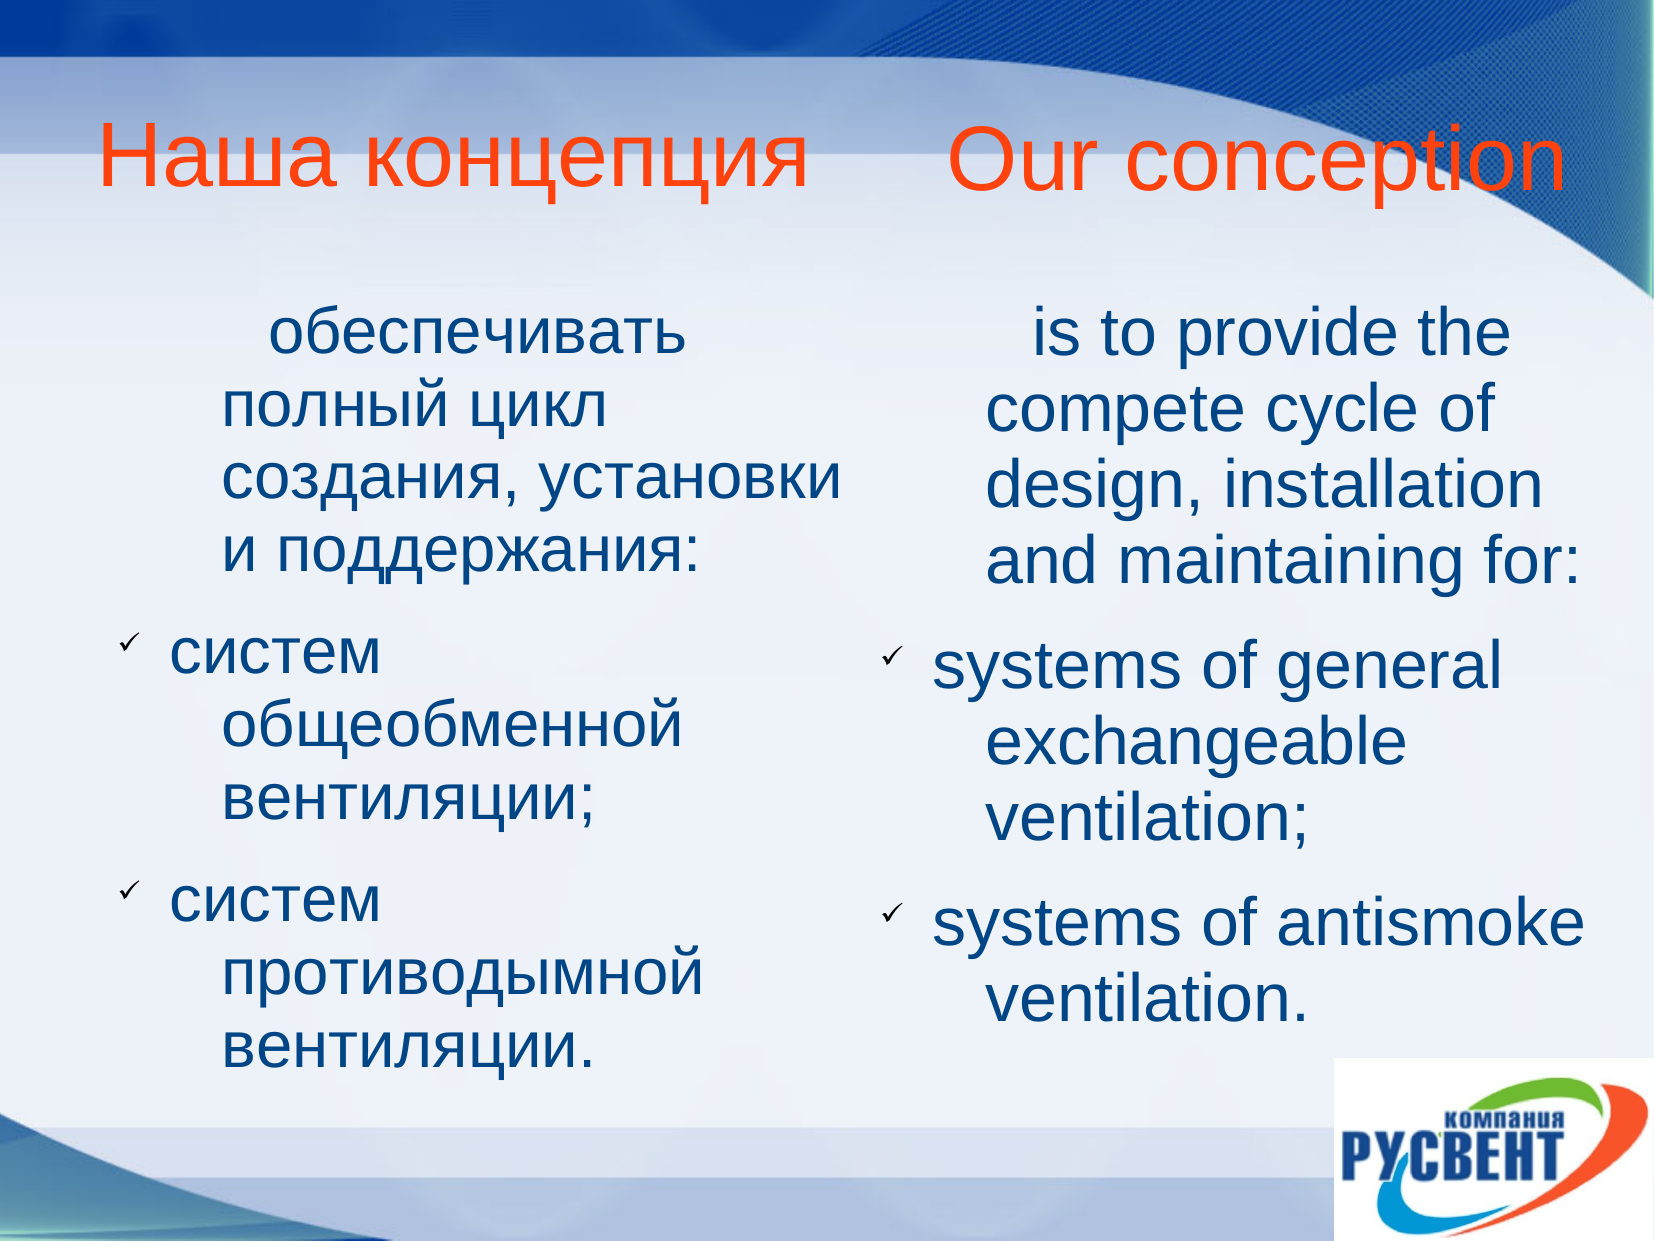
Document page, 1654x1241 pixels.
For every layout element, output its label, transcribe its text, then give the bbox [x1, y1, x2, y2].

text_box Our conception [921, 95, 1595, 213]
list is to provide the compete cycle of design, installation and maintaining for: systems of general exchangeable ventilation; systems of antismoke ventilation. [845, 290, 1595, 1109]
title Наша концепция [82, 49, 827, 257]
picture [1334, 1058, 1654, 1241]
list обеспечивать полный цикл создания, установки и поддержания: систем общеобменной вентиляции; систем противодымной вентиляции. [82, 290, 845, 1109]
